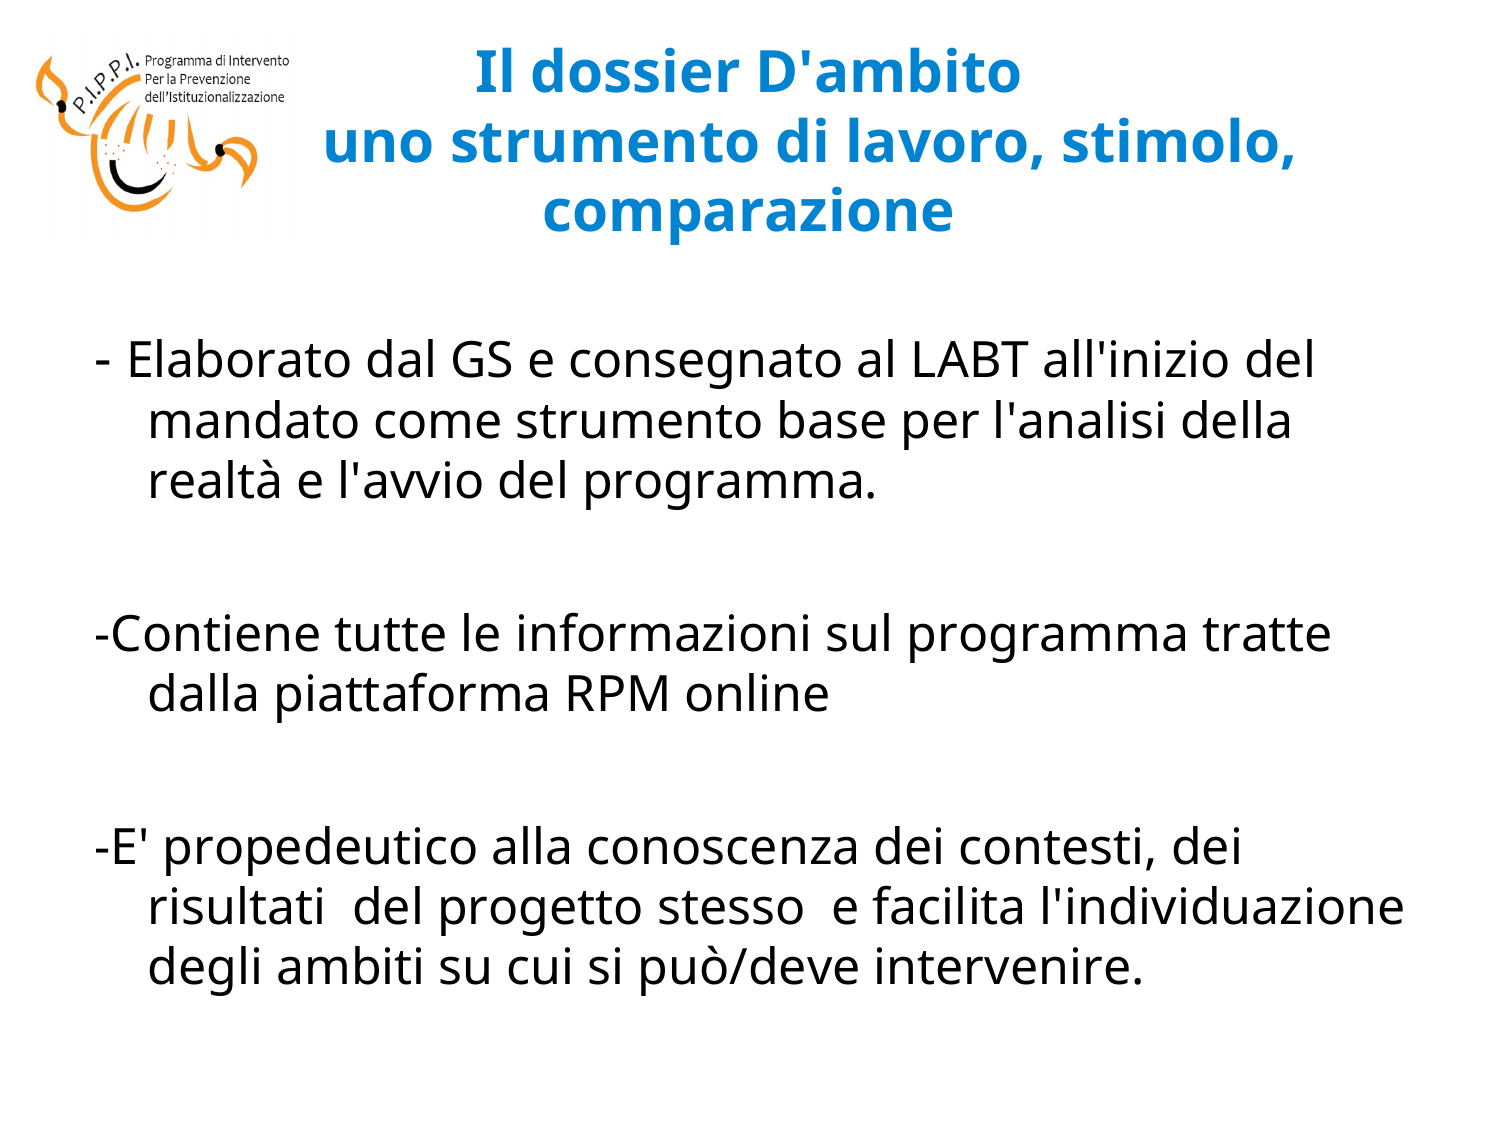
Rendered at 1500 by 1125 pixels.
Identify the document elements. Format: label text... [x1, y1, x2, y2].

list - Elaborato dal GS e consegnato al LABT all'inizio del mandato come strumento base per l'analisi della realtà e l'avvio del programma. -Contiene tutte le informazioni sul programma tratte dalla piattaforma RPM online -E' propedeutico alla conoscenza dei contesti, dei risultati del progetto stesso e facilita l'individuazione degli ambiti su cui si può/deve intervenire. [76, 234, 1425, 1113]
picture [29, 29, 296, 242]
title Il dossier D'ambito uno strumento di lavoro, stimolo, comparazione [74, 1, 1424, 234]
